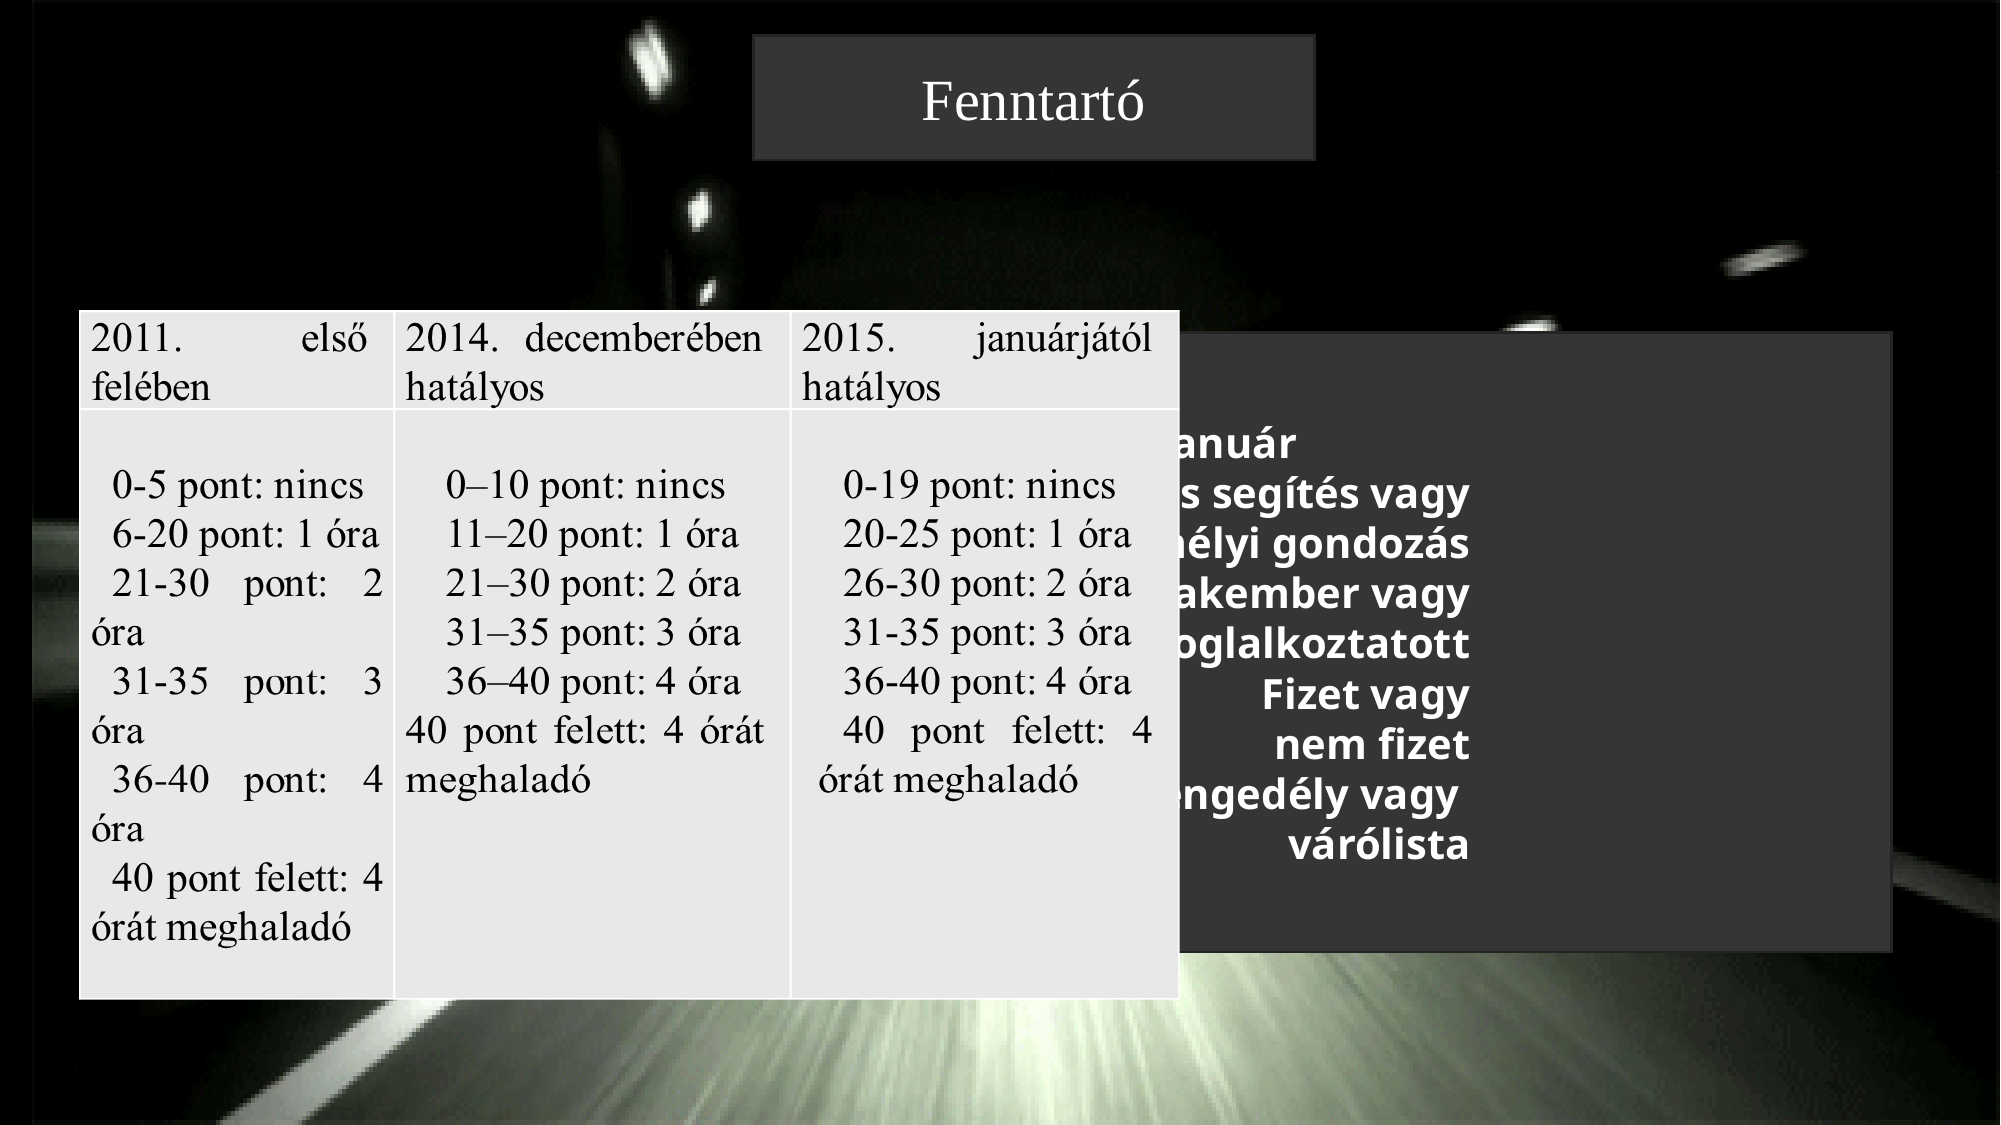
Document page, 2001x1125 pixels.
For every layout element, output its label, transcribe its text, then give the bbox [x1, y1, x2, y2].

text_box 2016. január szociális segítés vagy a személyi gondozás Szakember vagy Önkéntes,Közfoglalkoztatott Fizet vagy nem fizet Működési engedély vagy várólista [1180, 333, 1891, 952]
picture [31, 0, 2000, 1125]
text_box Fenntartó [753, 35, 1314, 160]
